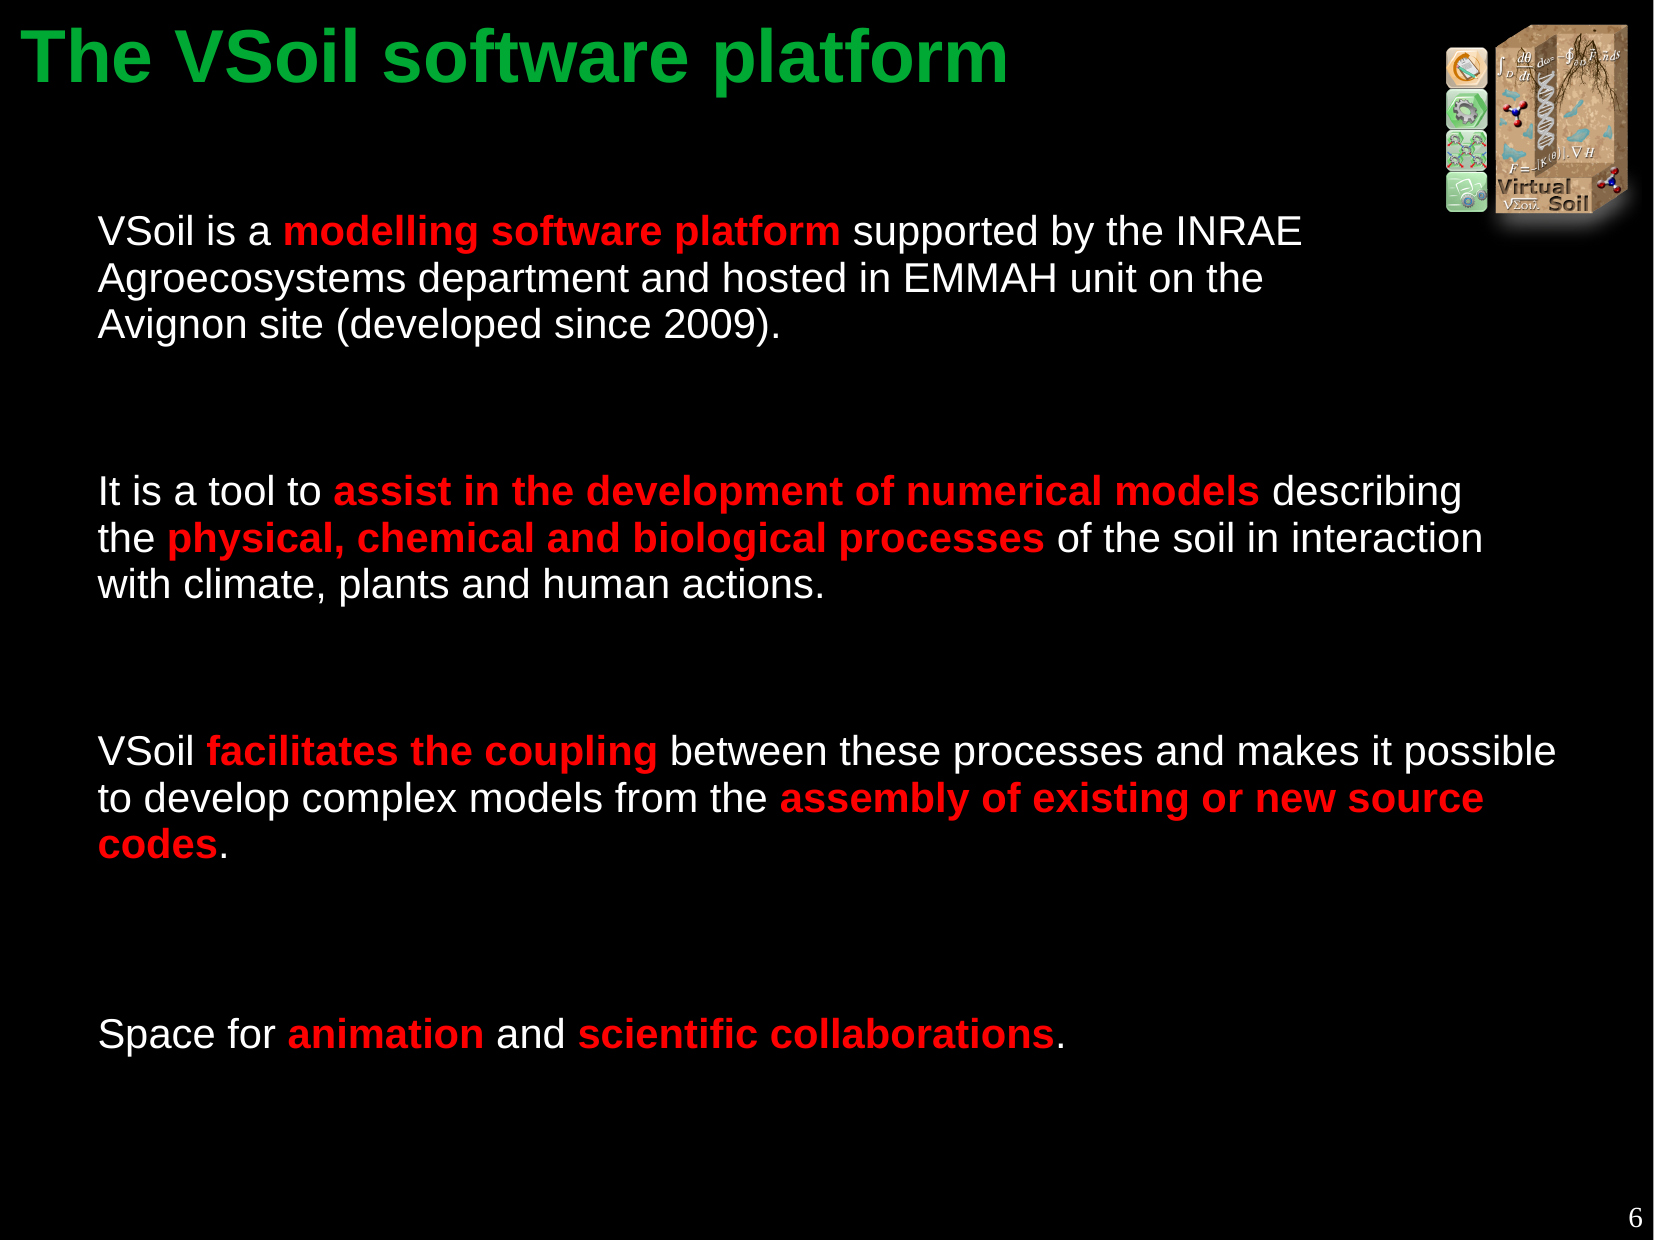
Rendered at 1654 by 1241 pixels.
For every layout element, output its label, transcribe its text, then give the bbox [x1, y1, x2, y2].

text_box It is a tool to assist in the development of numerical models describing the physical, chemical and biological processes of the soil in interaction with climate, plants and human actions. [82, 460, 1536, 615]
picture [1409, 0, 1642, 260]
text_box VSoil is a modelling software platform supported by the INRAE Agroecosystems department and hosted in EMMAH unit on the Avignon site (developed since 2009). [82, 200, 1359, 356]
text_box The VSoil software platform [5, 7, 1276, 107]
text_box Space for animation and scientific collaborations. [82, 1003, 1583, 1075]
text_box VSoil facilitates the coupling between these processes and makes it possible to develop complex models from the assembly of existing or new source codes. [82, 720, 1619, 875]
